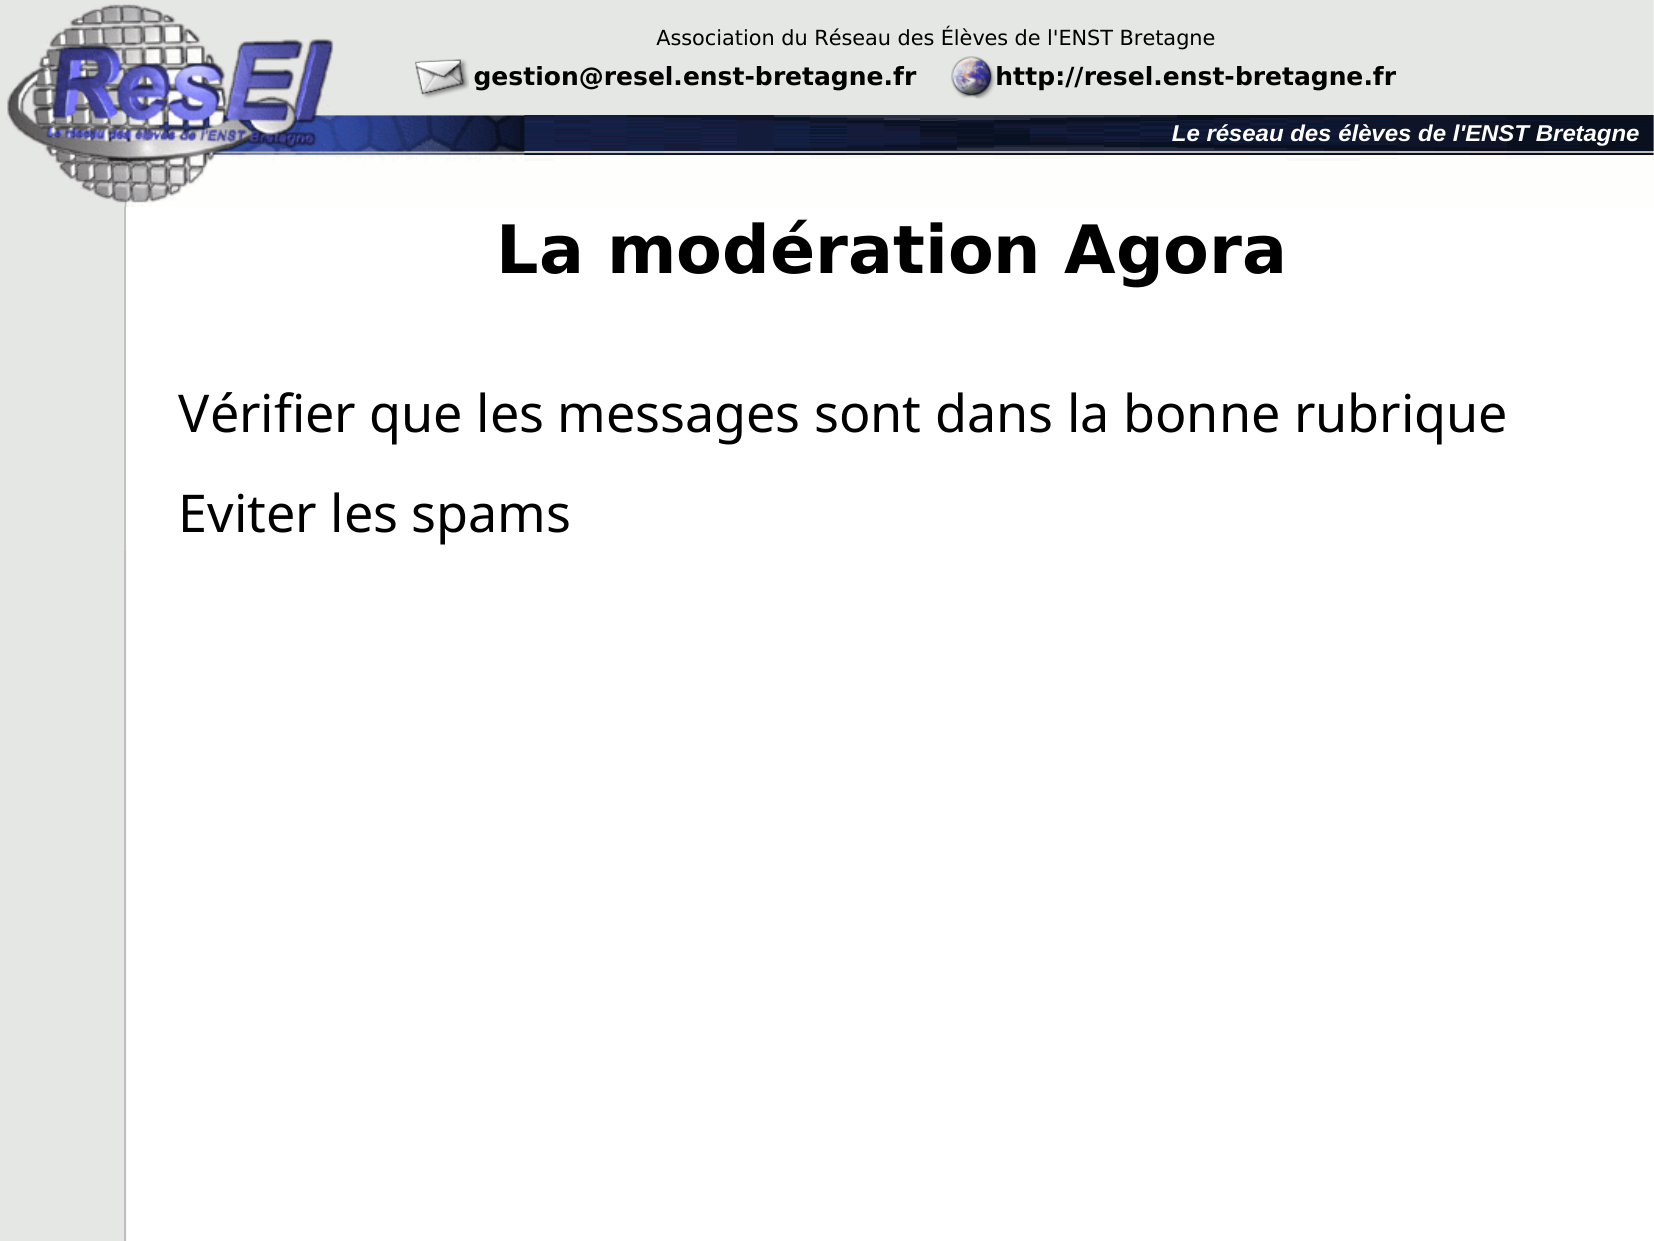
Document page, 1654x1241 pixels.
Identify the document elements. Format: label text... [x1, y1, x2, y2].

list Vérifier que les messages sont dans la bonne rubrique Eviter les spams [161, 376, 1619, 1198]
picture [0, 0, 1654, 1241]
title La modération Agora [195, 169, 1590, 333]
